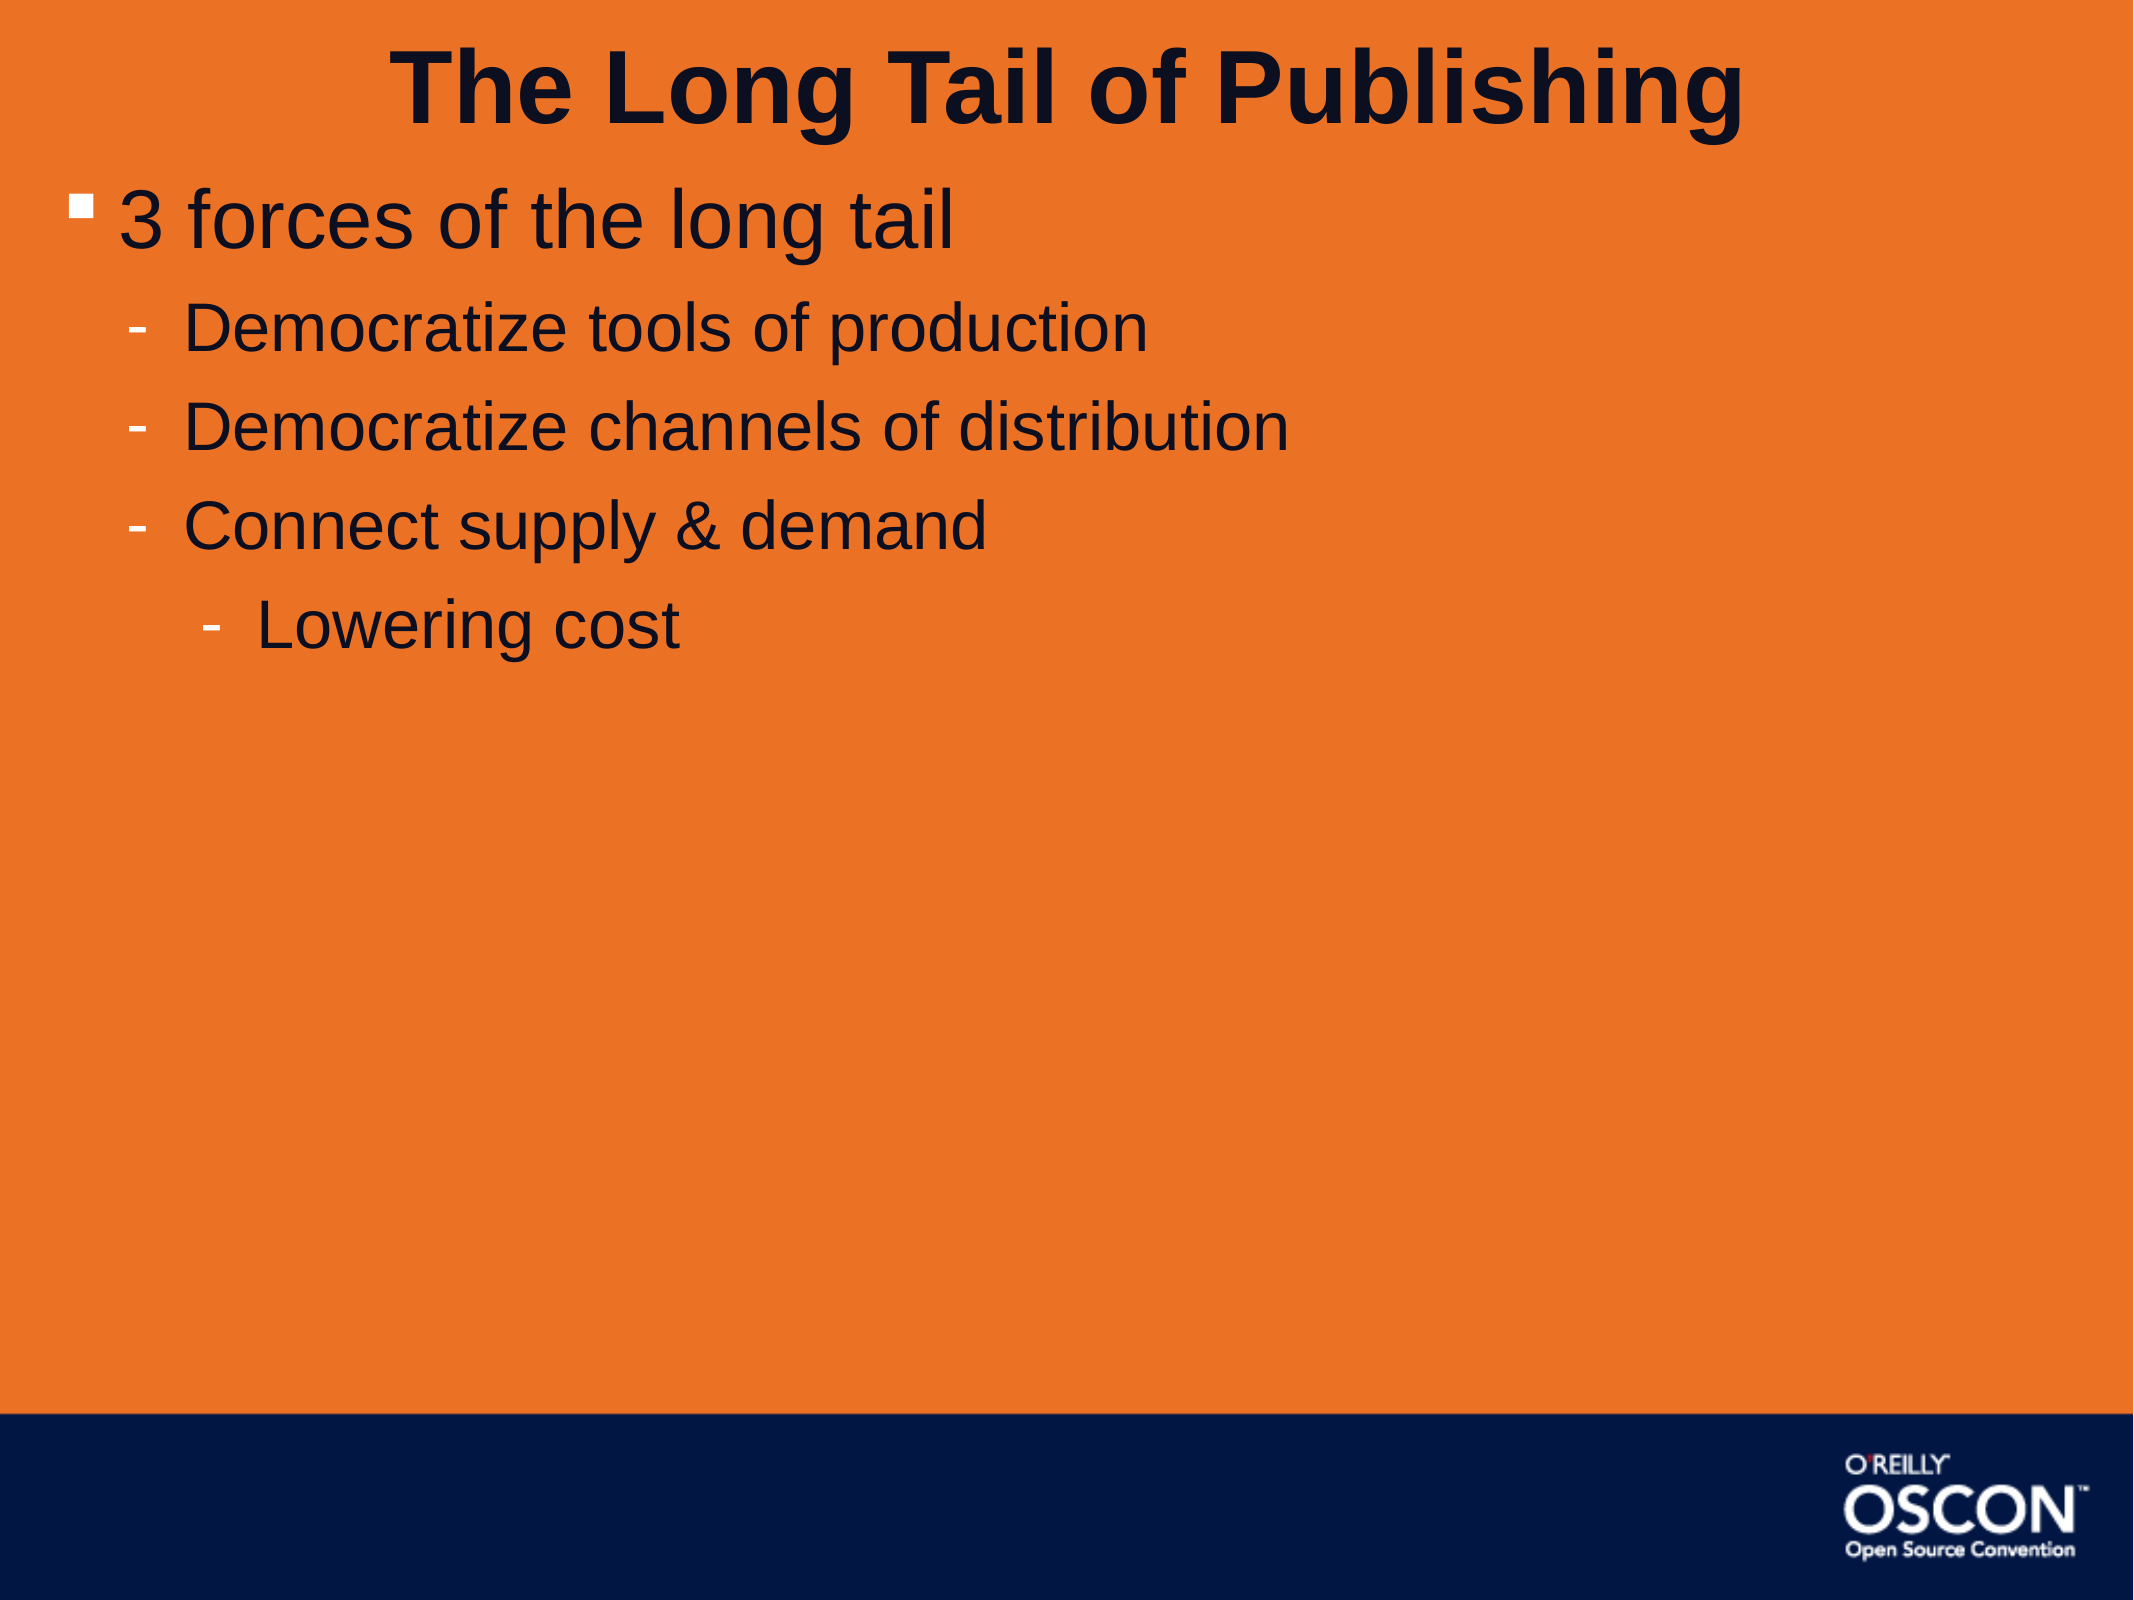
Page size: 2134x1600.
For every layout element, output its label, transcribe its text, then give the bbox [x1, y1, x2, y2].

title The Long Tail of Publishing [45, 0, 2094, 165]
list 3 forces of the long tail Democratize tools of production Democratize channels of distribution Connect supply & demand Lowering cost [47, 168, 2100, 1415]
picture [0, 0, 2134, 1600]
